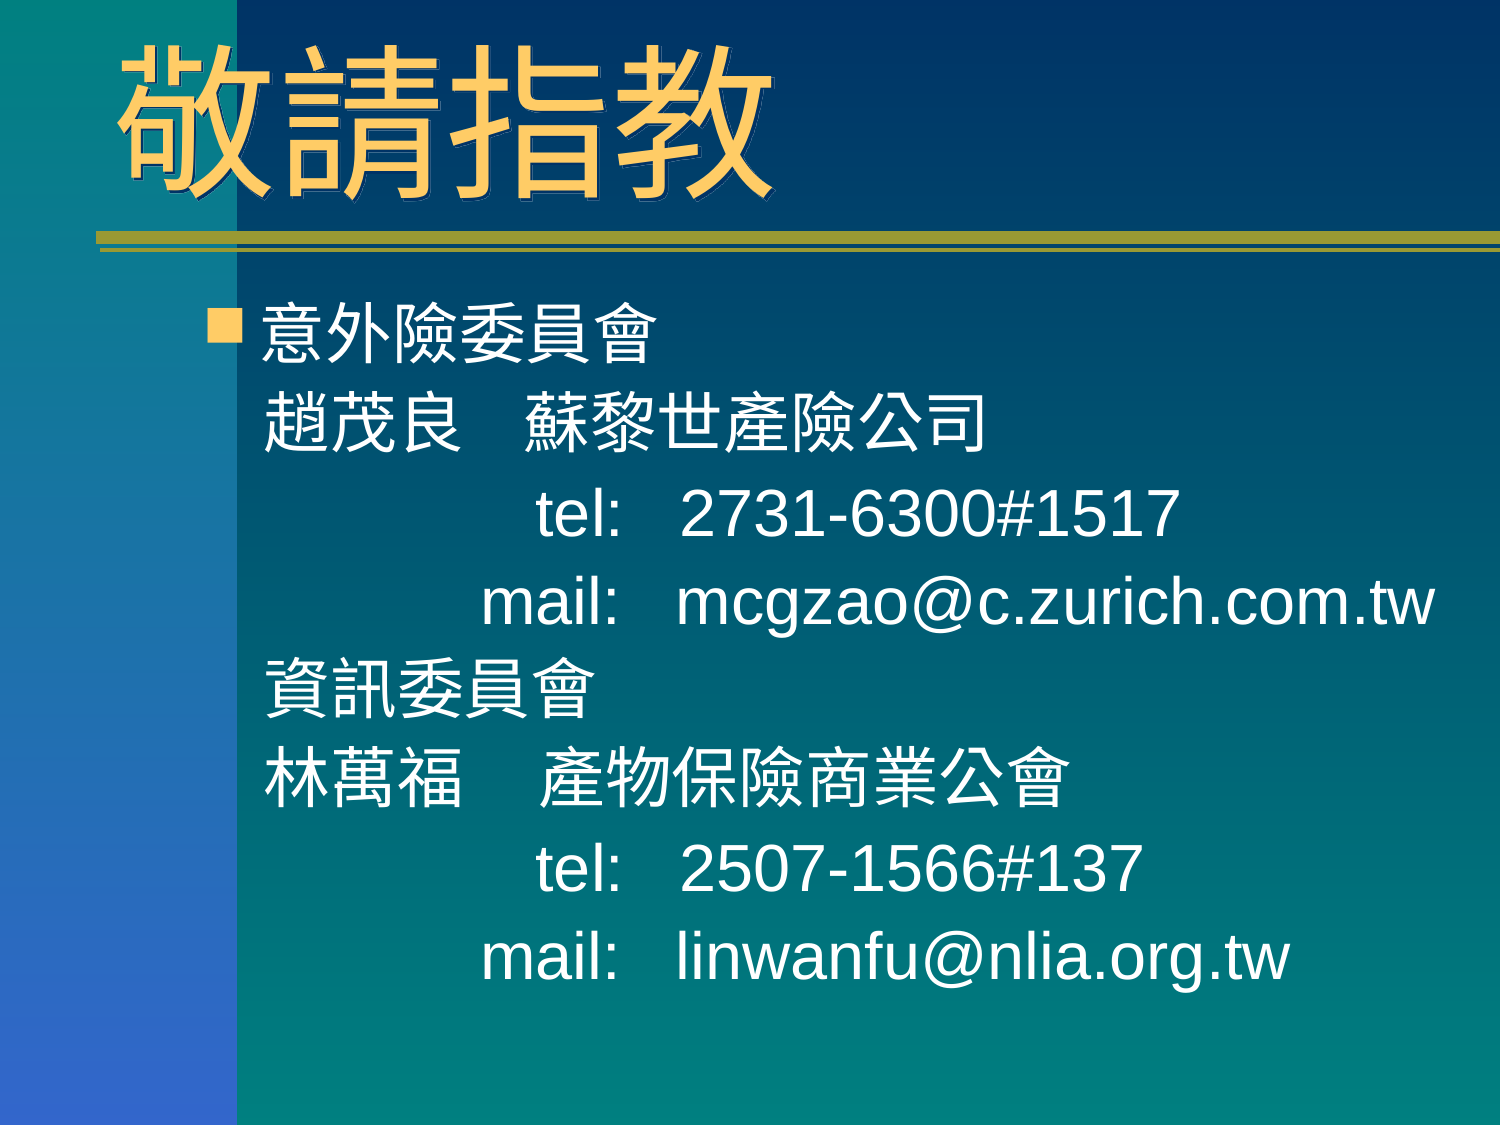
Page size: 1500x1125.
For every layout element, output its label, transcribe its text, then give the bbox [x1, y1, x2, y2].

list 意外險委員會 趙茂良 蘇黎世產險公司 tel: 2731-6300#1517 mail: mcgzao@c.zurich.com.tw 資訊委員會 林萬福 產物保險商業公會 tel: 2507-1566#137 mail: linwanfu@nlia.org.tw [187, 293, 1463, 1013]
title 敬請指教 [96, 43, 1463, 225]
